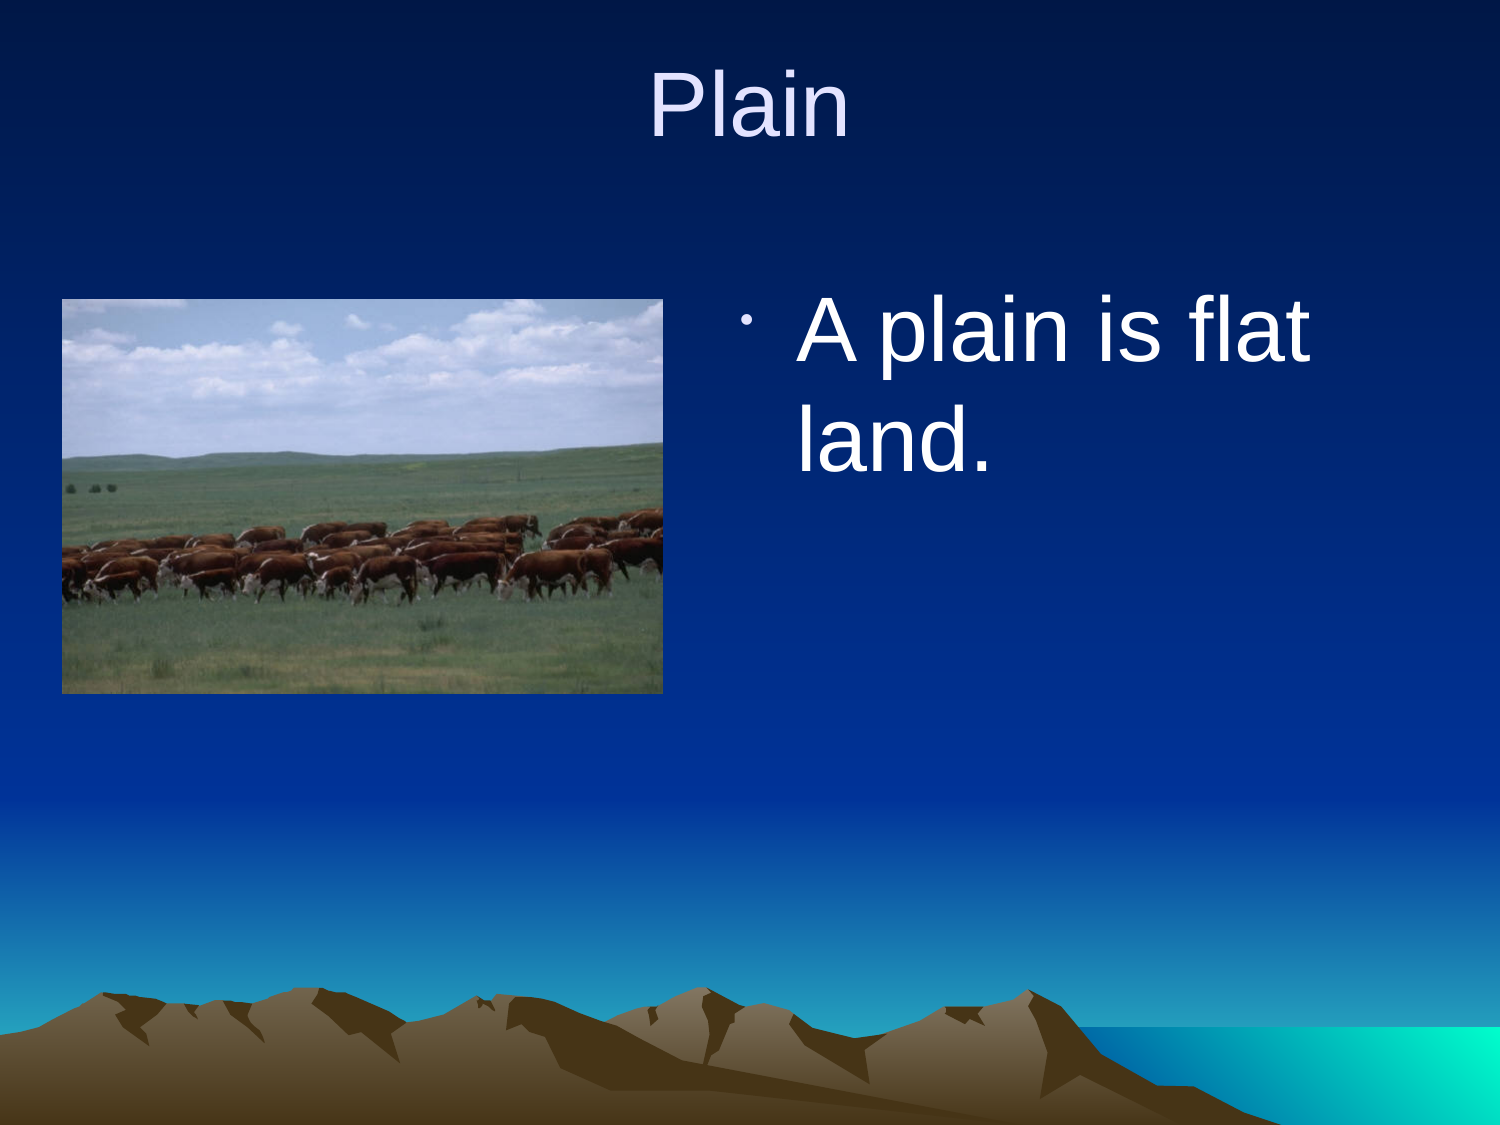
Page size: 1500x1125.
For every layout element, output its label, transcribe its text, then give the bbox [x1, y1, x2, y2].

list A plain is flat land. [725, 262, 1338, 788]
picture [62, 299, 663, 694]
title Plain [75, 37, 1425, 225]
